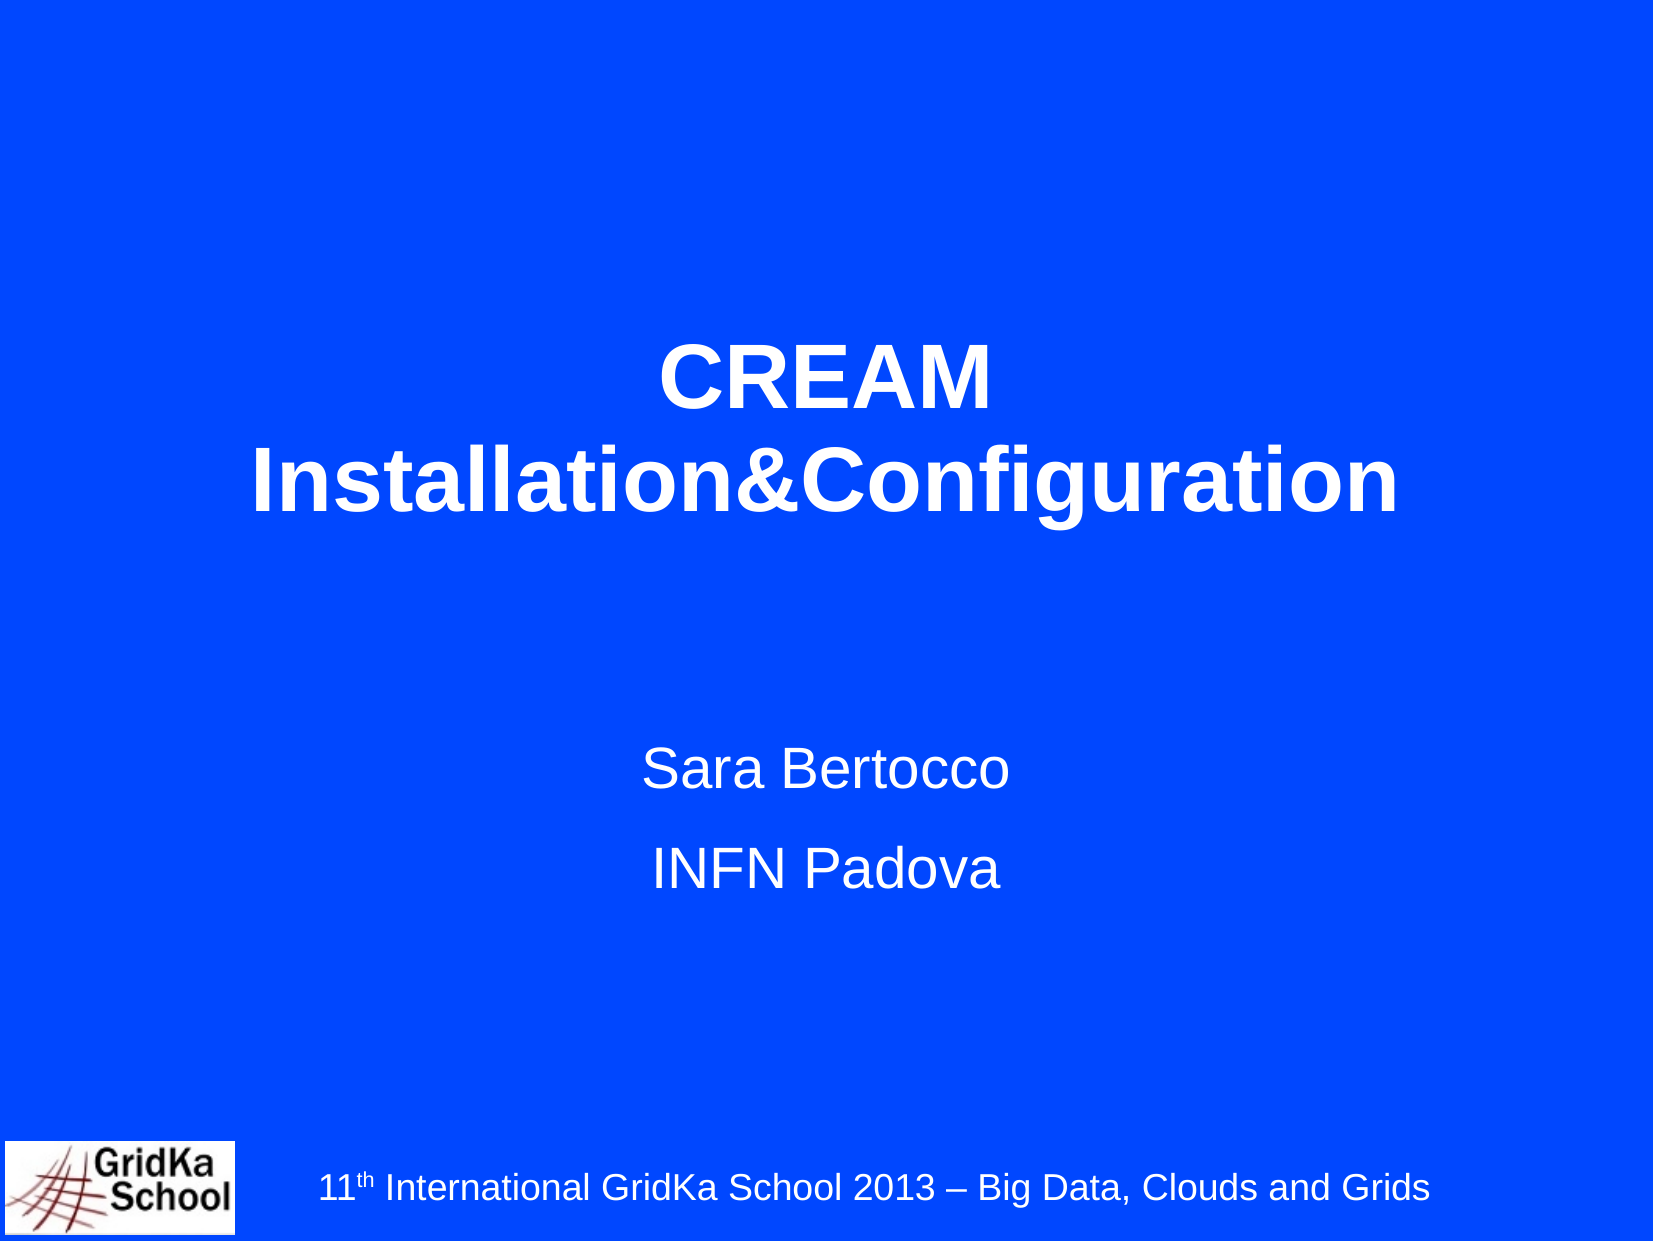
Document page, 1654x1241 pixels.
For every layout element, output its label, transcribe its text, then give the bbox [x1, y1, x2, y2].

subtitle CREAM Installation&Configuration Sara Bertocco INFN Padova [82, 107, 1571, 1017]
picture [5, 1141, 235, 1235]
text_box 11th International GridKa School 2013 – Big Data, Clouds and Grids [96, 1158, 1653, 1227]
